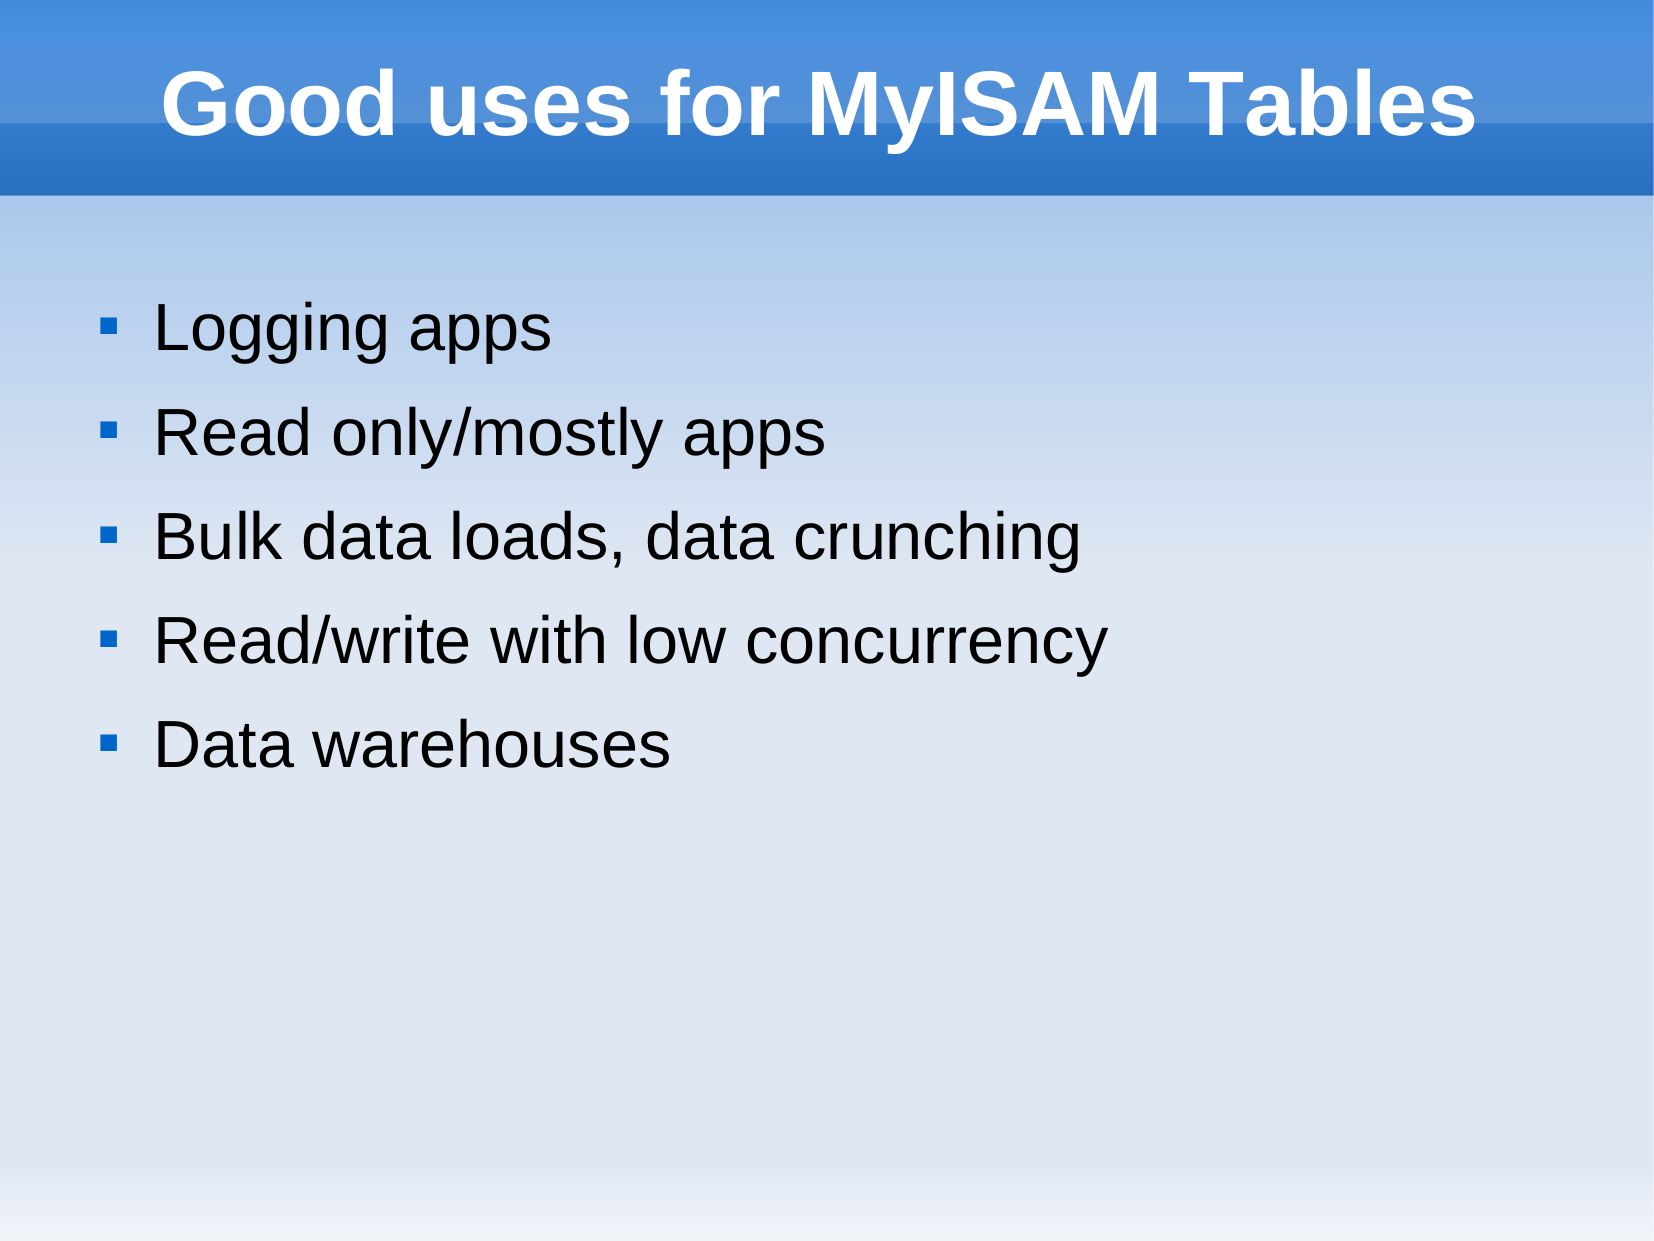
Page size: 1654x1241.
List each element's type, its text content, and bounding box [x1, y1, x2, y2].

list Logging apps Read only/mostly apps Bulk data loads, data crunching Read/write with low concurrency Data warehouses [82, 290, 1571, 1109]
title Good uses for MyISAM Tables [76, 0, 1565, 208]
picture [0, 0, 1654, 1241]
